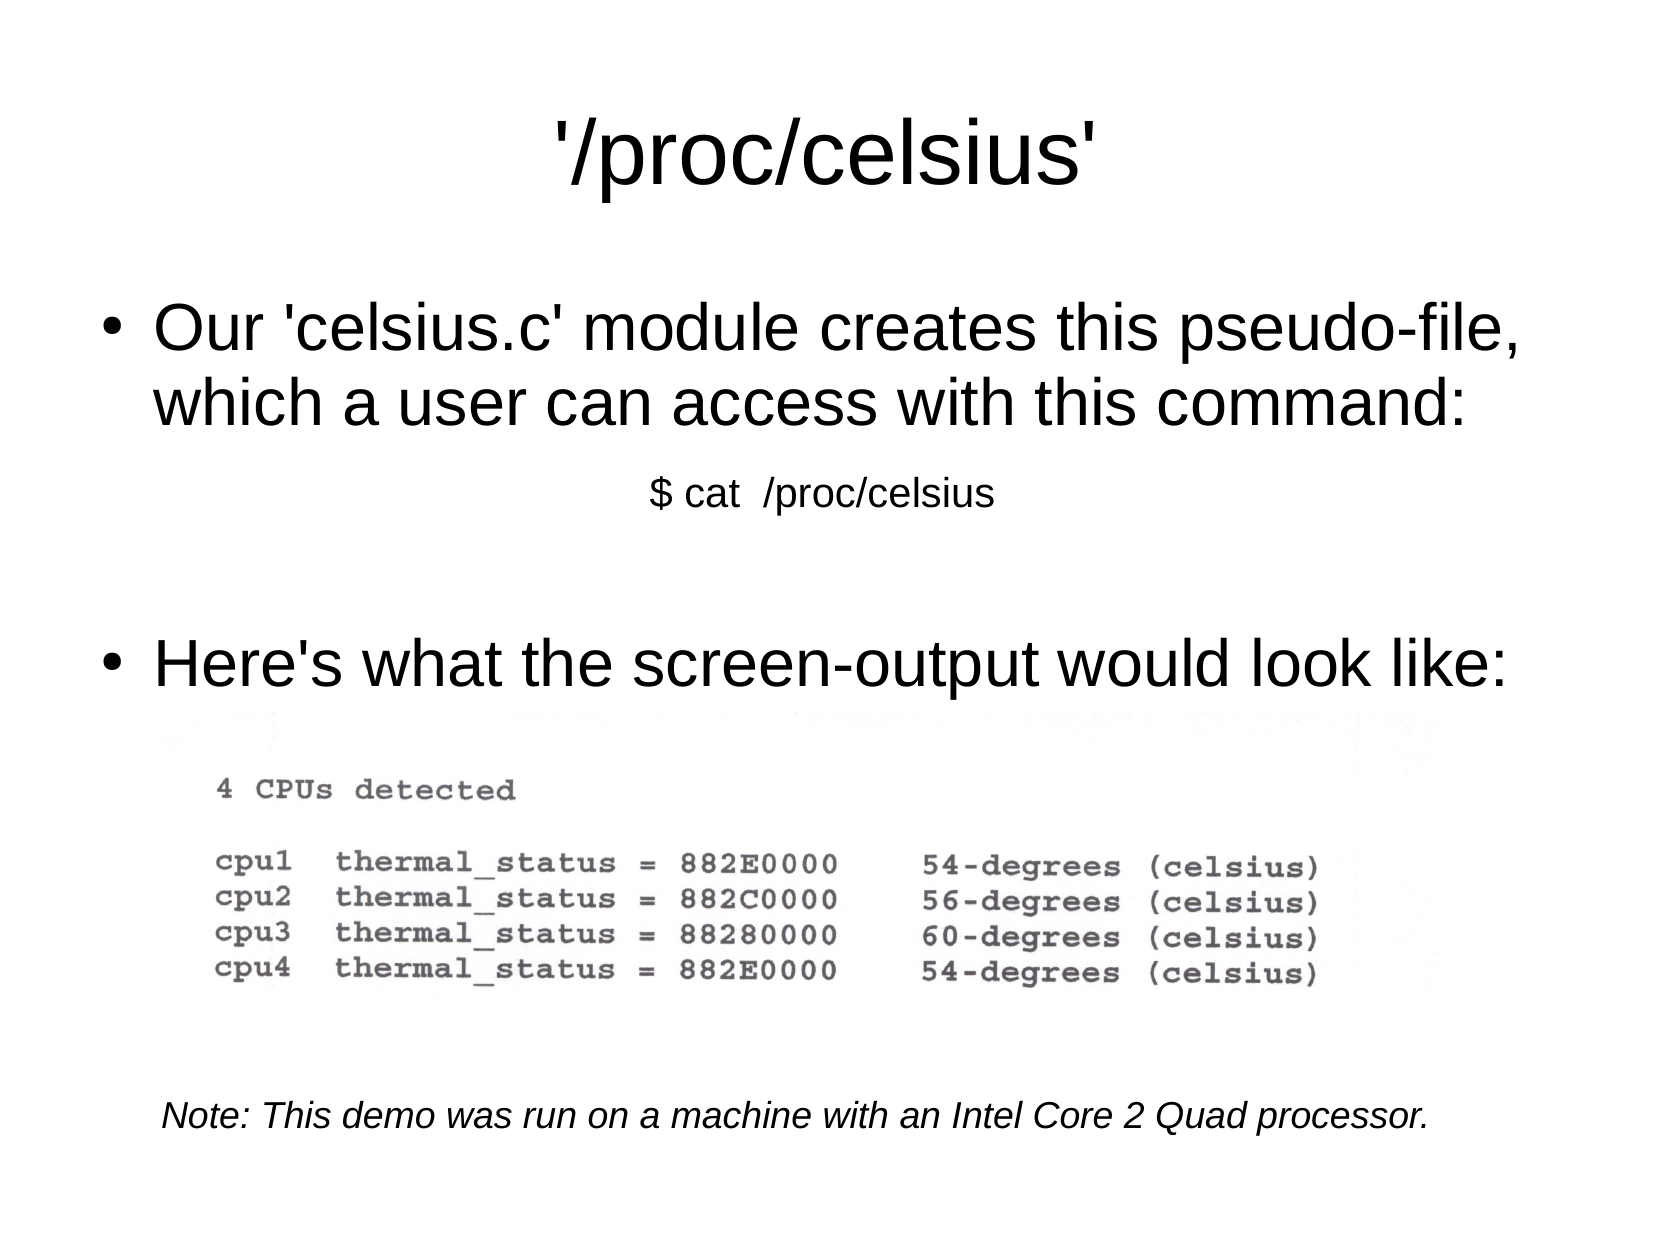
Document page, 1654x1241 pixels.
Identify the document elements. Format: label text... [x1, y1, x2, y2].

text_box Note: This demo was run on a machine with an Intel Core 2 Quad processor. [146, 1087, 1446, 1145]
title '/proc/celsius' [82, 56, 1571, 250]
list Our 'celsius.c' module creates this pseudo-file, which a user can access with this command: $ cat /proc/celsius Here's what the screen-output would look like: [82, 290, 1571, 1094]
picture [150, 712, 1442, 1051]
